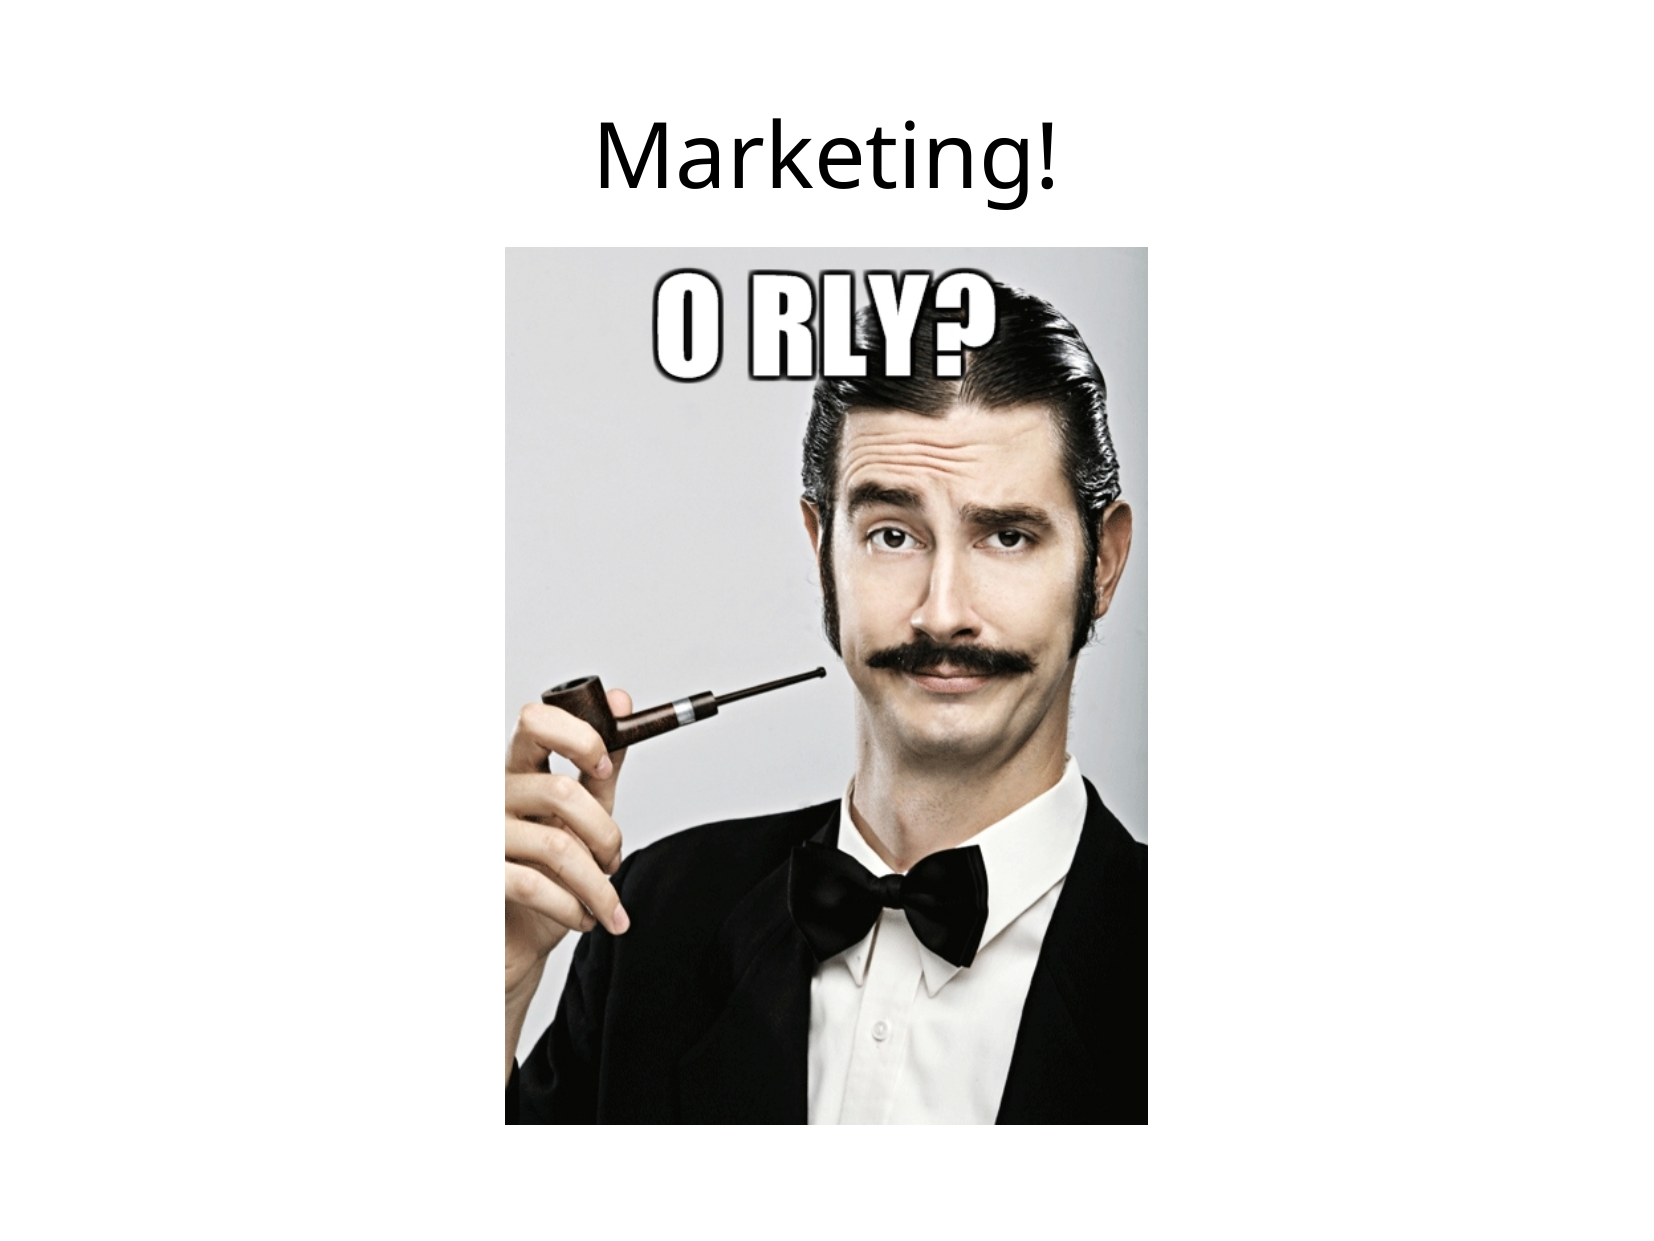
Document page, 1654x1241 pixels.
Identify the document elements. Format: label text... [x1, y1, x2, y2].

picture [505, 247, 1148, 1125]
title Marketing! [82, 49, 1571, 257]
